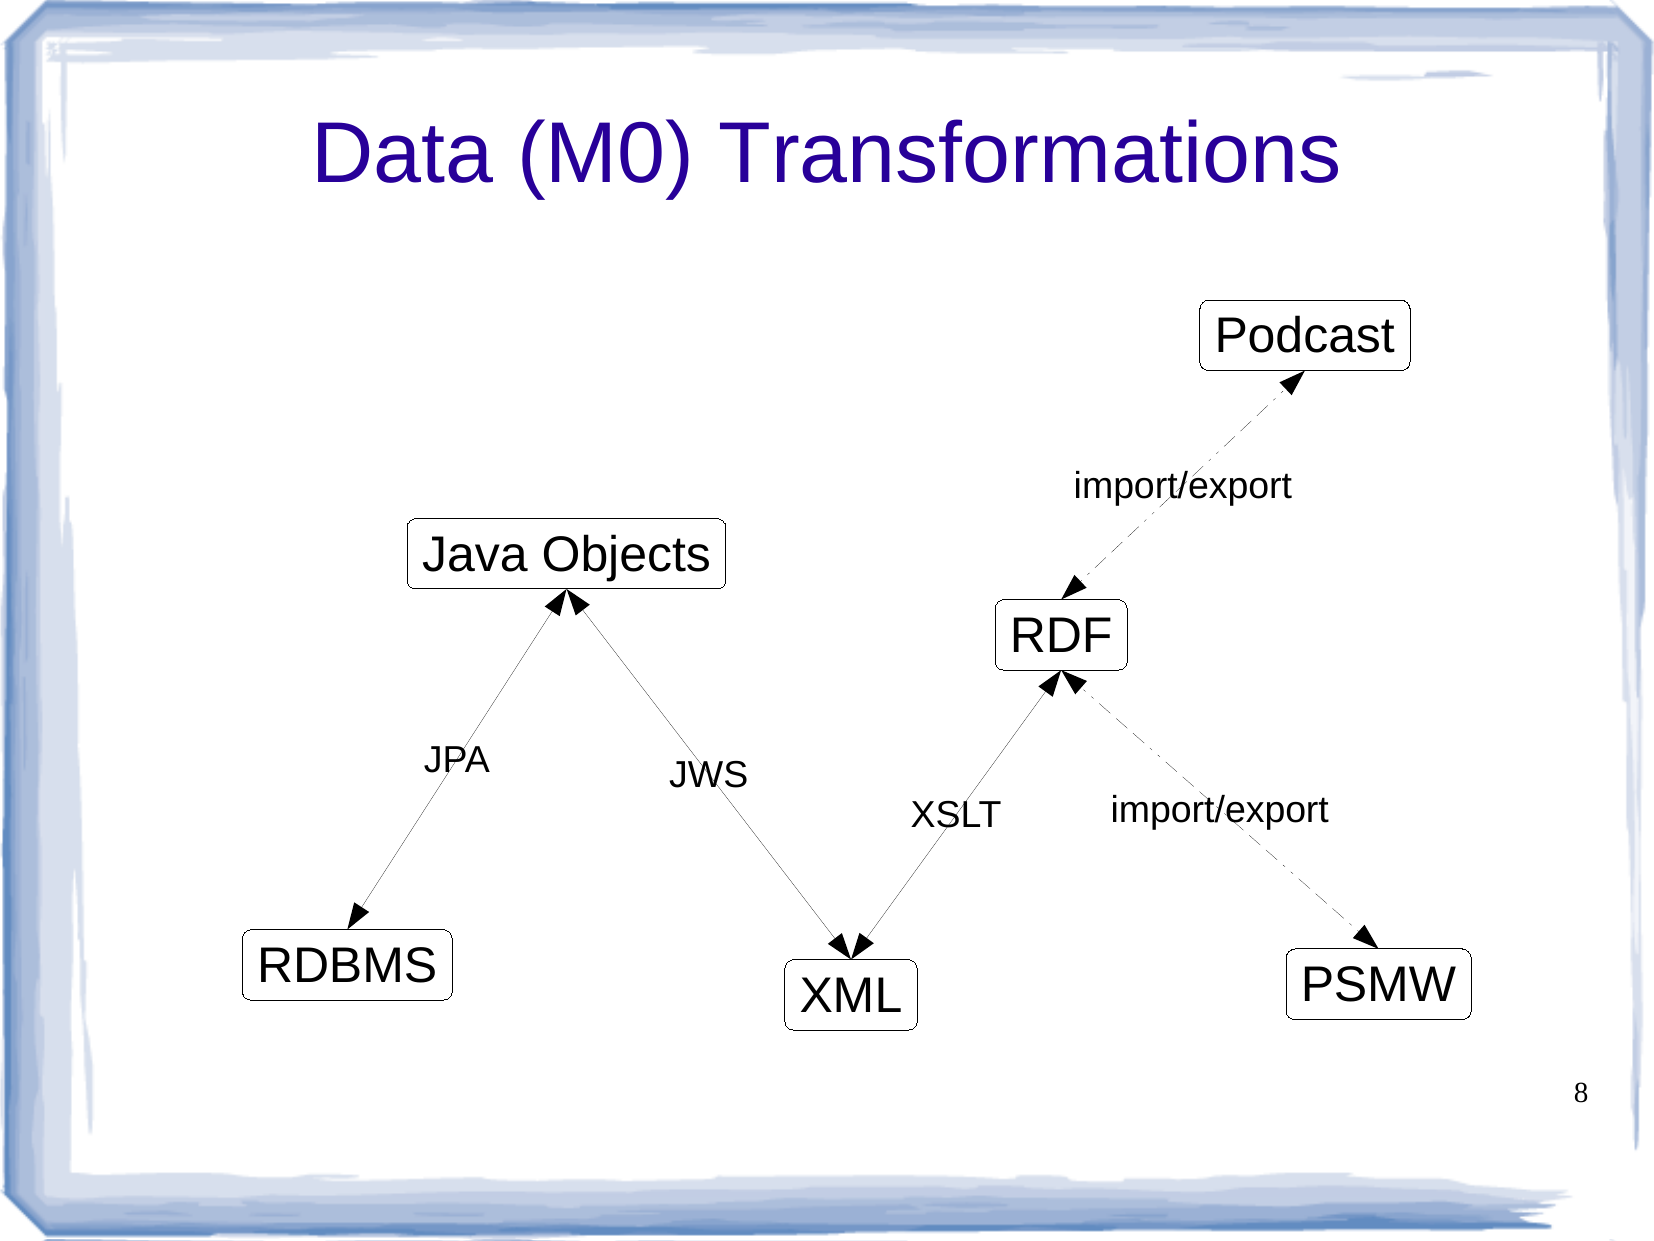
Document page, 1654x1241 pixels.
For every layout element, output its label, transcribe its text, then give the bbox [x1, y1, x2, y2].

text_box Java Objects [407, 518, 726, 589]
text_box XML [784, 959, 918, 1031]
text_box RDF [995, 599, 1128, 671]
text_box RDBMS [242, 929, 453, 1001]
text_box PSMW [1286, 948, 1472, 1020]
picture [0, 0, 1654, 1241]
text_box Podcast [1199, 300, 1411, 371]
title Data (M0) Transformations [82, 49, 1571, 257]
